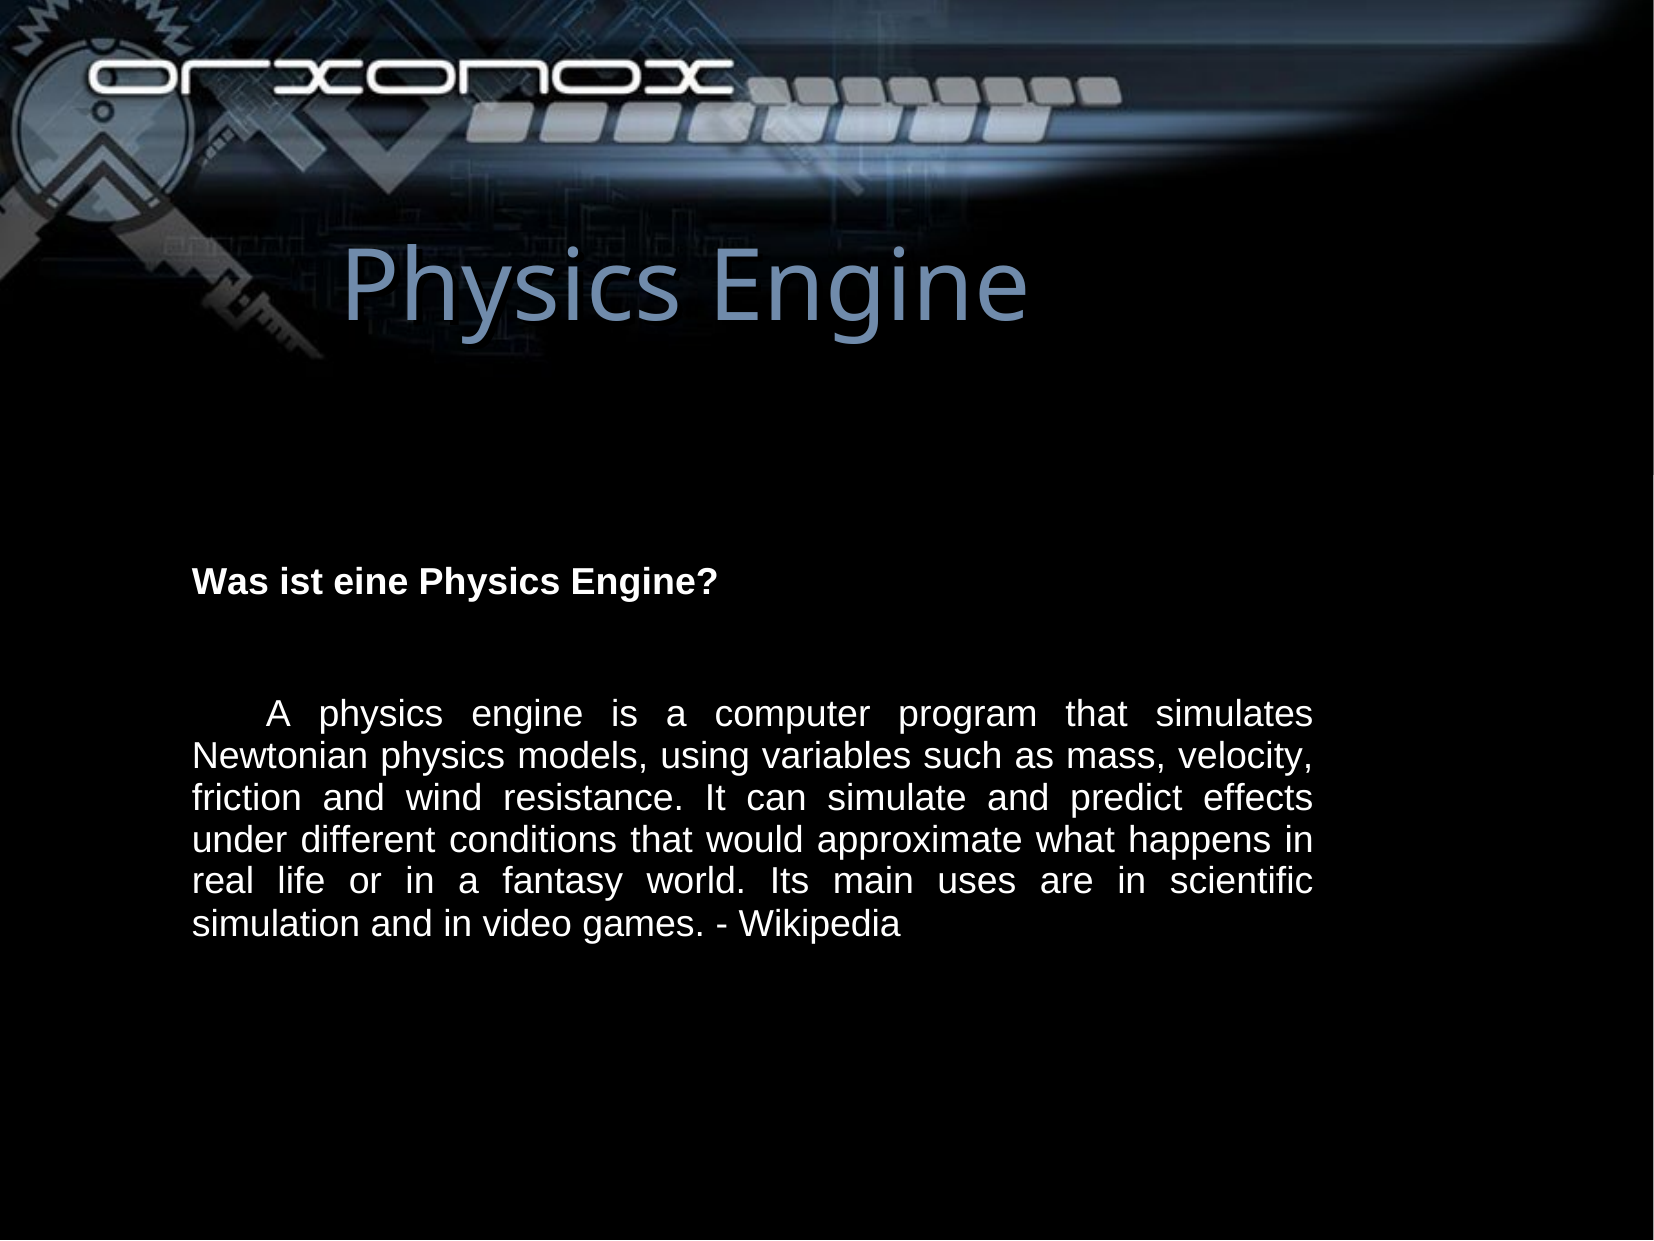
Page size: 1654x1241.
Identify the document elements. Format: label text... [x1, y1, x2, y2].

text_box Physics Engine [324, 205, 1300, 337]
text_box Was ist eine Physics Engine? A physics engine is a computer program that simulates Newtonian physics models, using variables such as mass, velocity, friction and wind resistance. It can simulate and predict effects under different conditions that would approximate what happens in real life or in a fantasy world. Its main uses are in scientific simulation and in video games. - Wikipedia [177, 553, 1329, 952]
picture [0, 0, 1654, 475]
